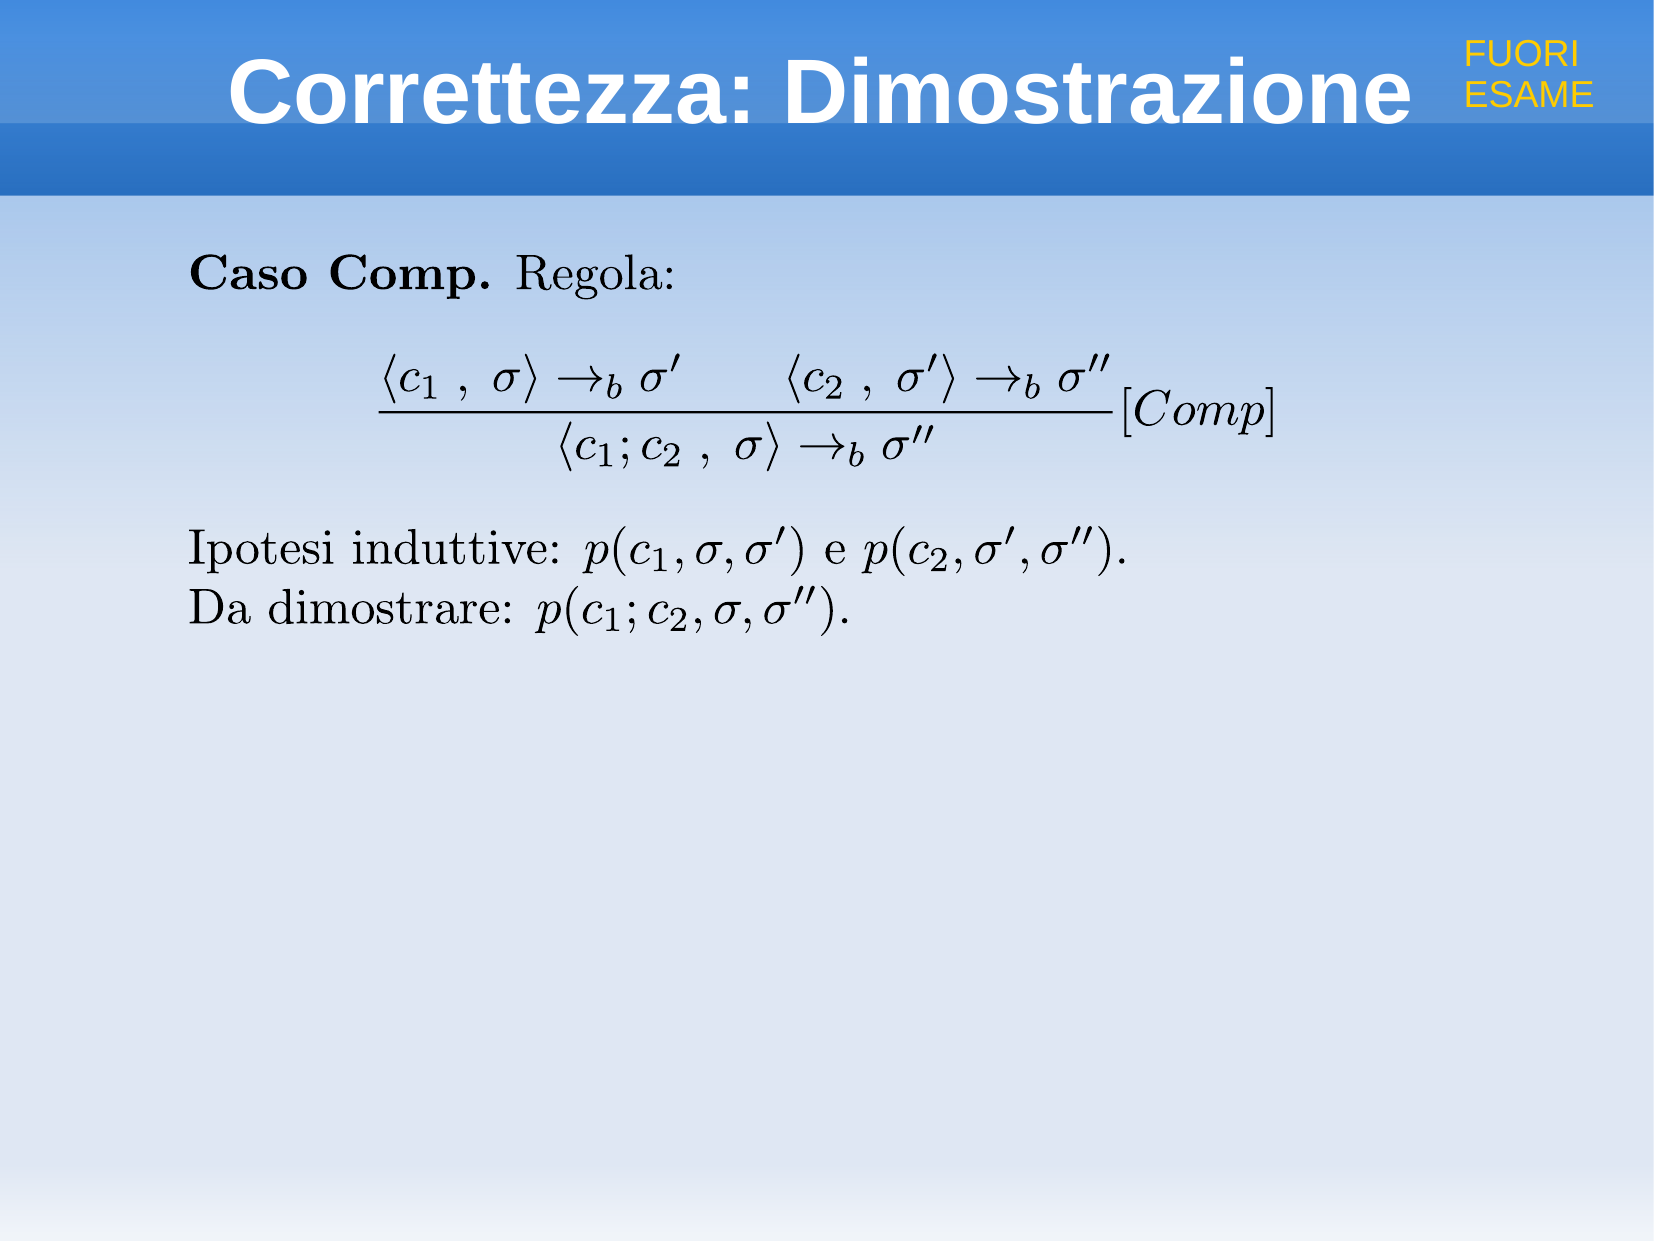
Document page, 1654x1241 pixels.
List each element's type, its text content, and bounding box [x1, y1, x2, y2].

text_box FUORI ESAME [1448, 24, 1610, 124]
text_box [187, 254, 1279, 636]
title Correttezza: Dimostrazione [76, 0, 1565, 188]
picture [0, 0, 1654, 1241]
